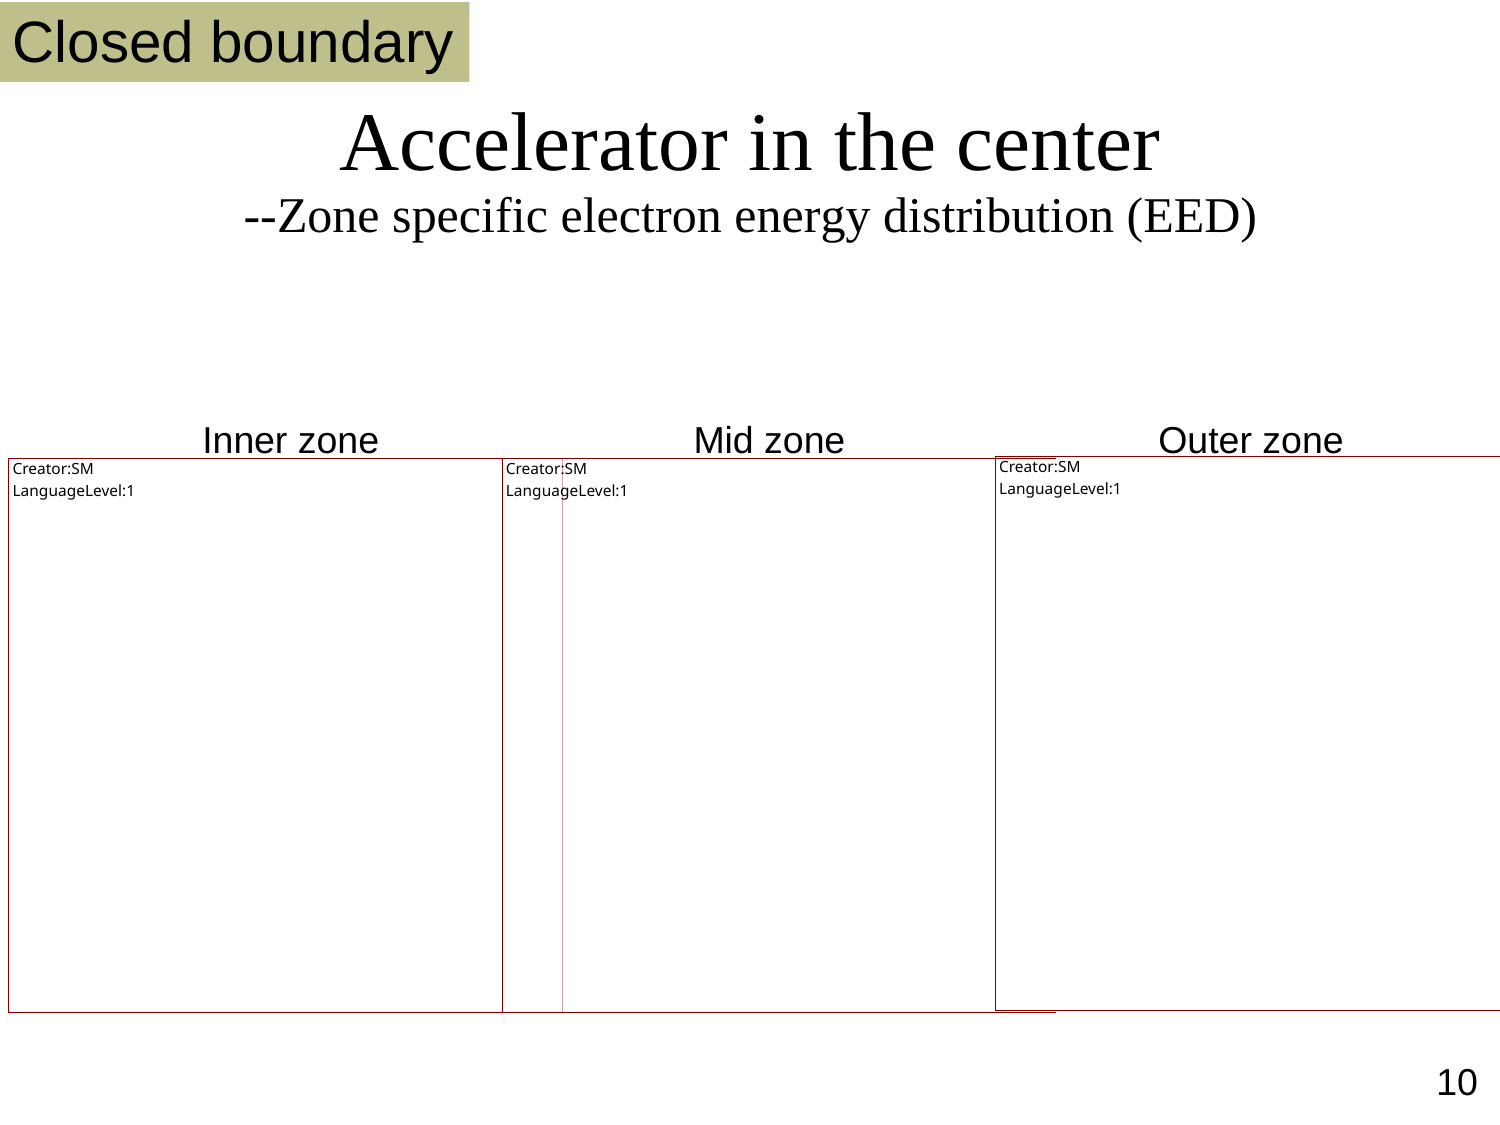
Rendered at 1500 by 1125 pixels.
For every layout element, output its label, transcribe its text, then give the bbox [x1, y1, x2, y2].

text_box Inner zone [187, 412, 394, 470]
text_box Closed boundary [0, 2, 470, 82]
text_box Mid zone [678, 412, 860, 470]
title Accelerator in the center --Zone specific electron energy distribution (EED) [110, 75, 1392, 264]
text_box Outer zone [1143, 412, 1359, 470]
text_box <number> [1356, 1054, 1500, 1125]
picture [7, 455, 1500, 1013]
